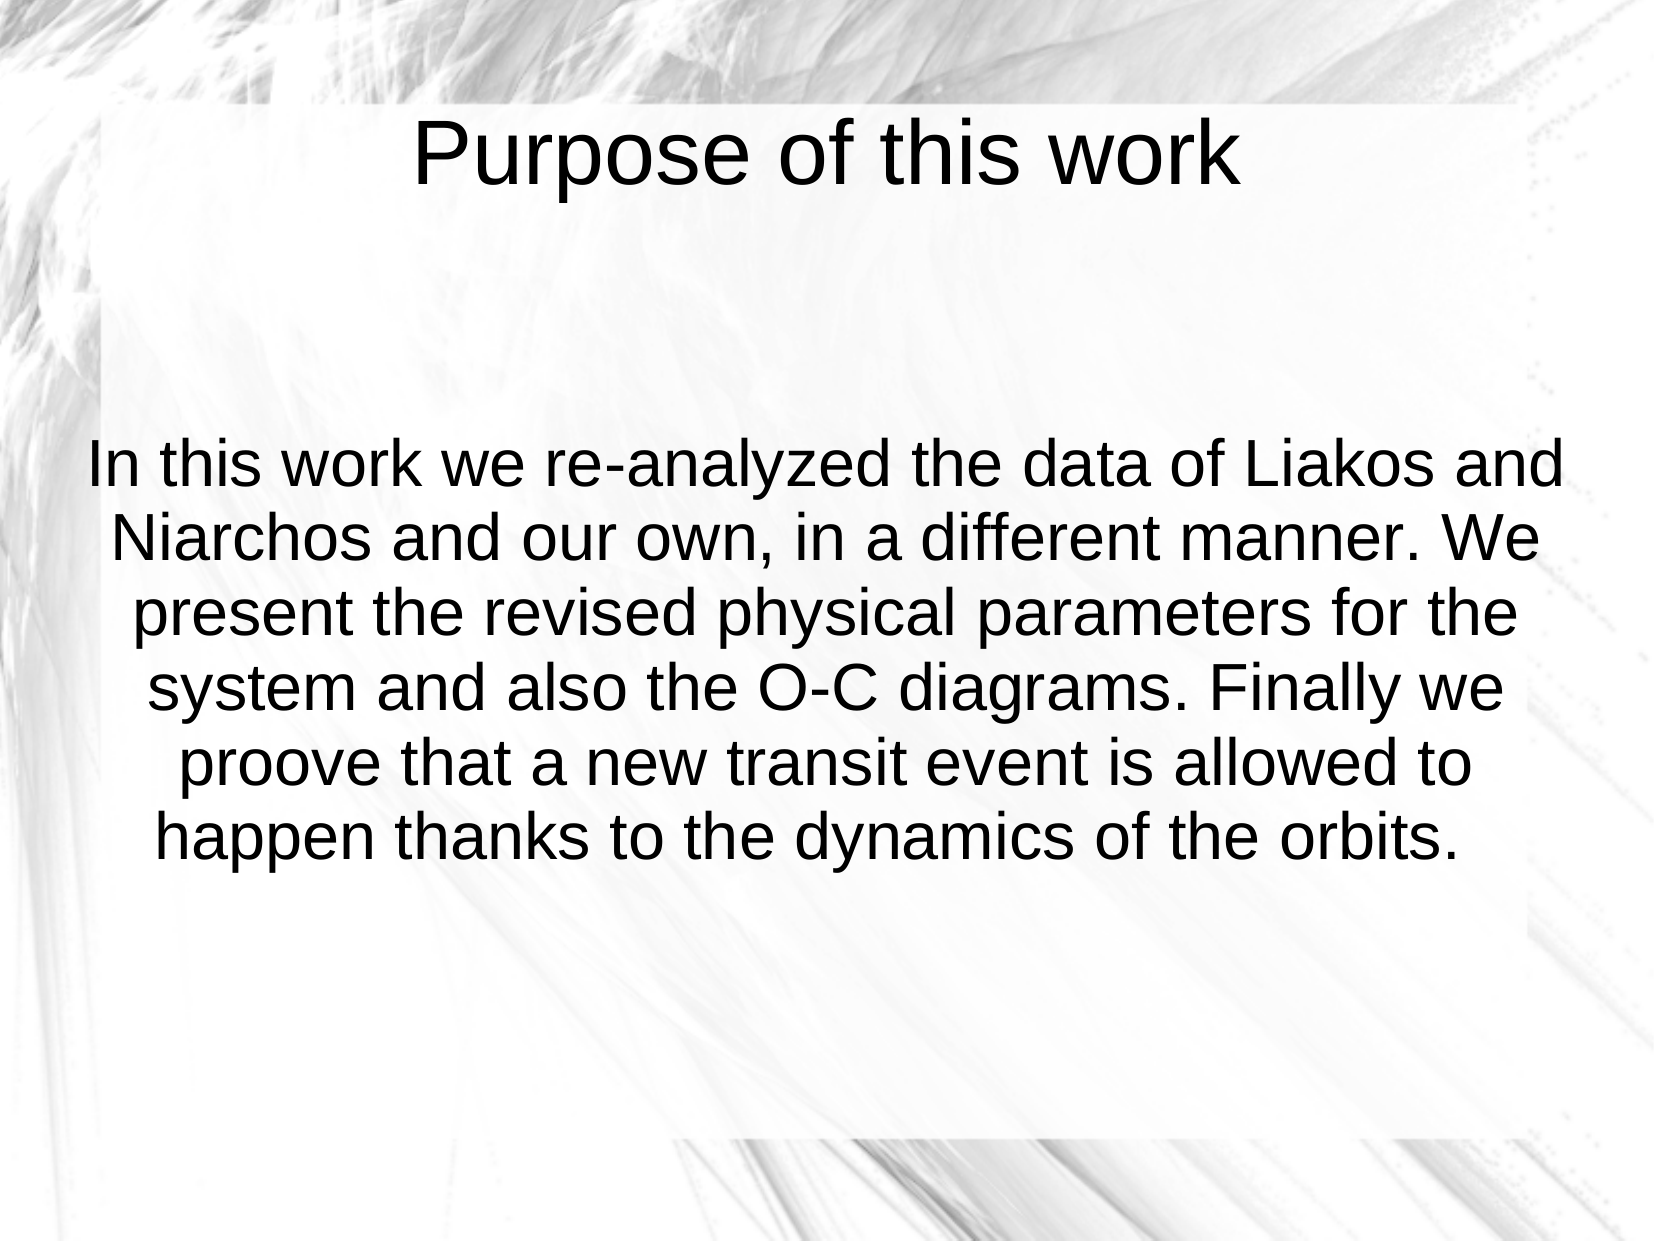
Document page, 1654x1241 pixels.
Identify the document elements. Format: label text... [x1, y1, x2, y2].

subtitle In this work we re-analyzed the data of Liakos and Niarchos and our own, in a different manner. We present the revised physical parameters for the system and also the O-C diagrams. Finally we proove that a new transit event is allowed to happen thanks to the dynamics of the orbits. [82, 290, 1571, 1010]
title Purpose of this work [82, 49, 1571, 257]
picture [0, 0, 1654, 1241]
